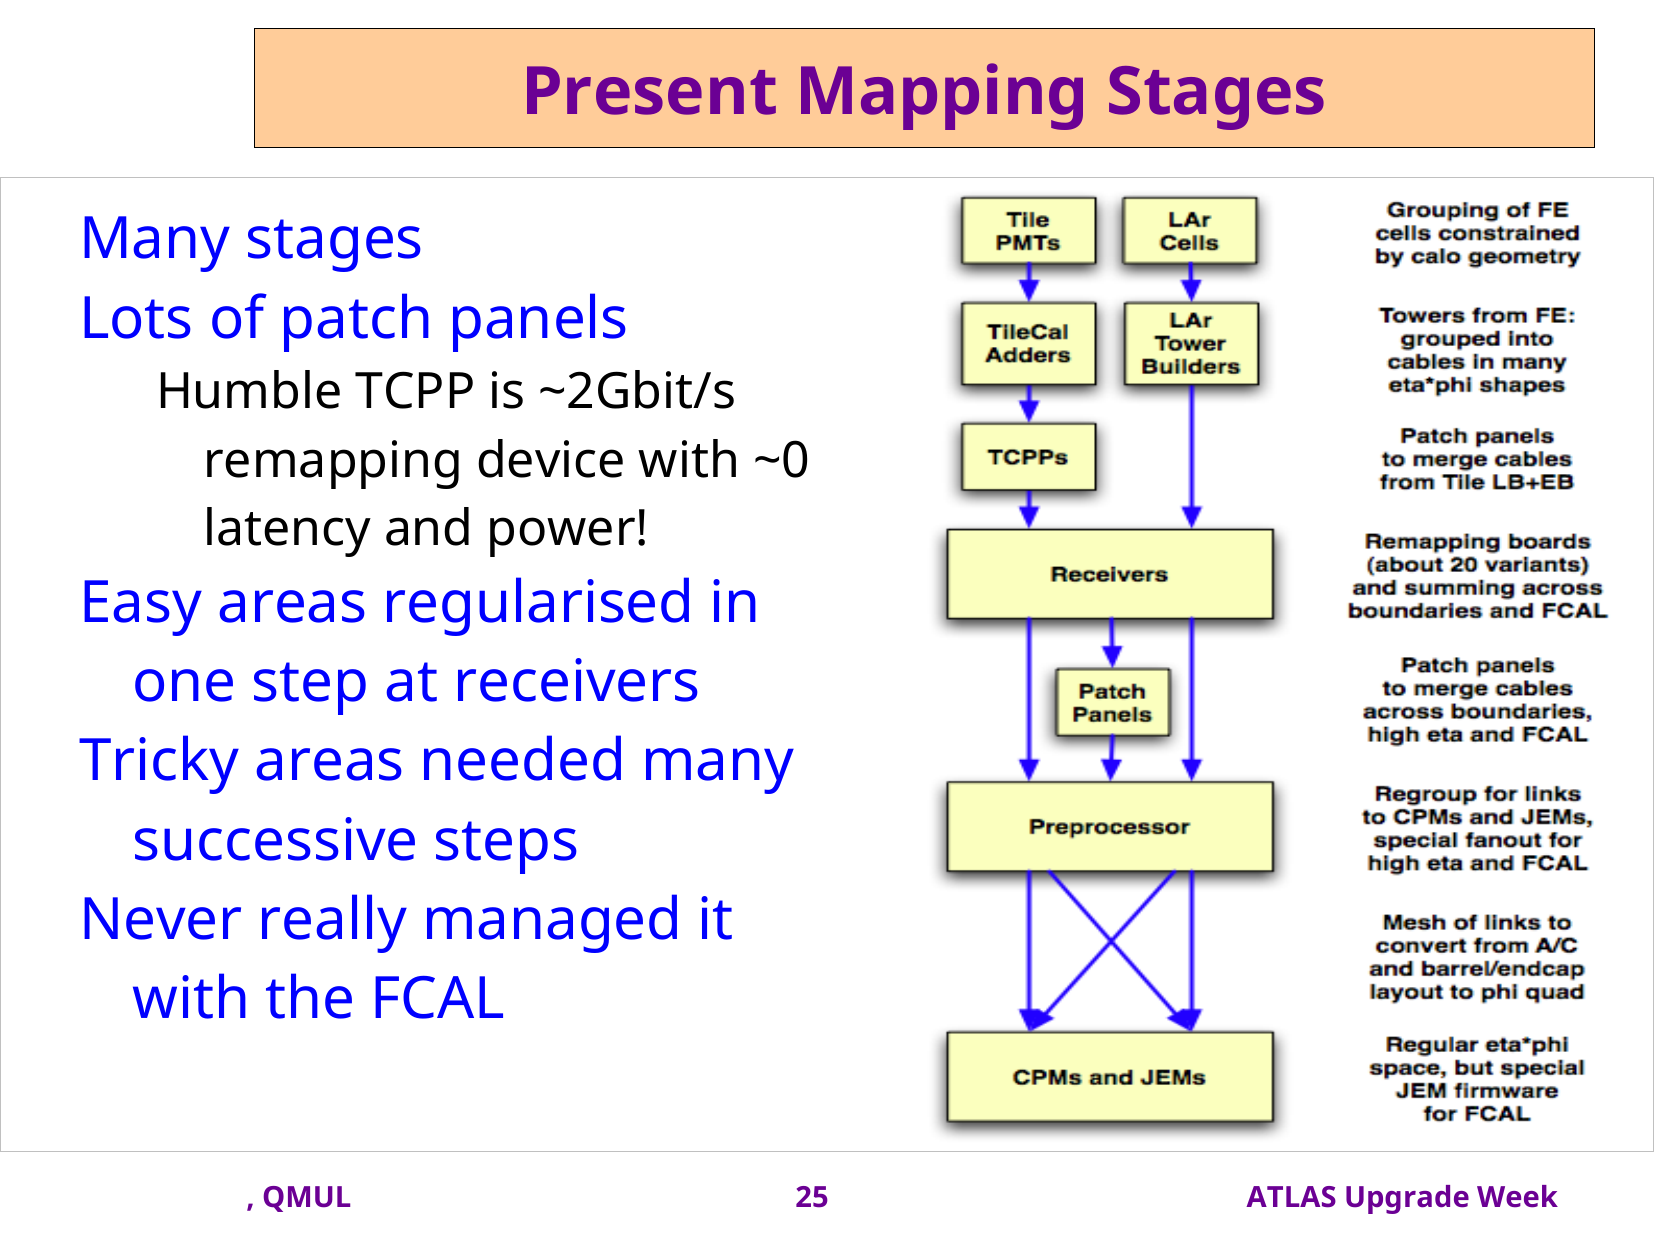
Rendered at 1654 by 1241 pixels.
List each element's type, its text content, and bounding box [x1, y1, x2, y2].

picture [924, 186, 1623, 1146]
list Many stages Lots of patch panels Humble TCPP is ~2Gbit/s remapping device with ~0 latency and power! Easy areas regularised in one step at receivers Tricky areas needed many successive steps Never really managed it with the FCAL [61, 196, 857, 1117]
title Present Mapping Stages [254, 28, 1595, 148]
